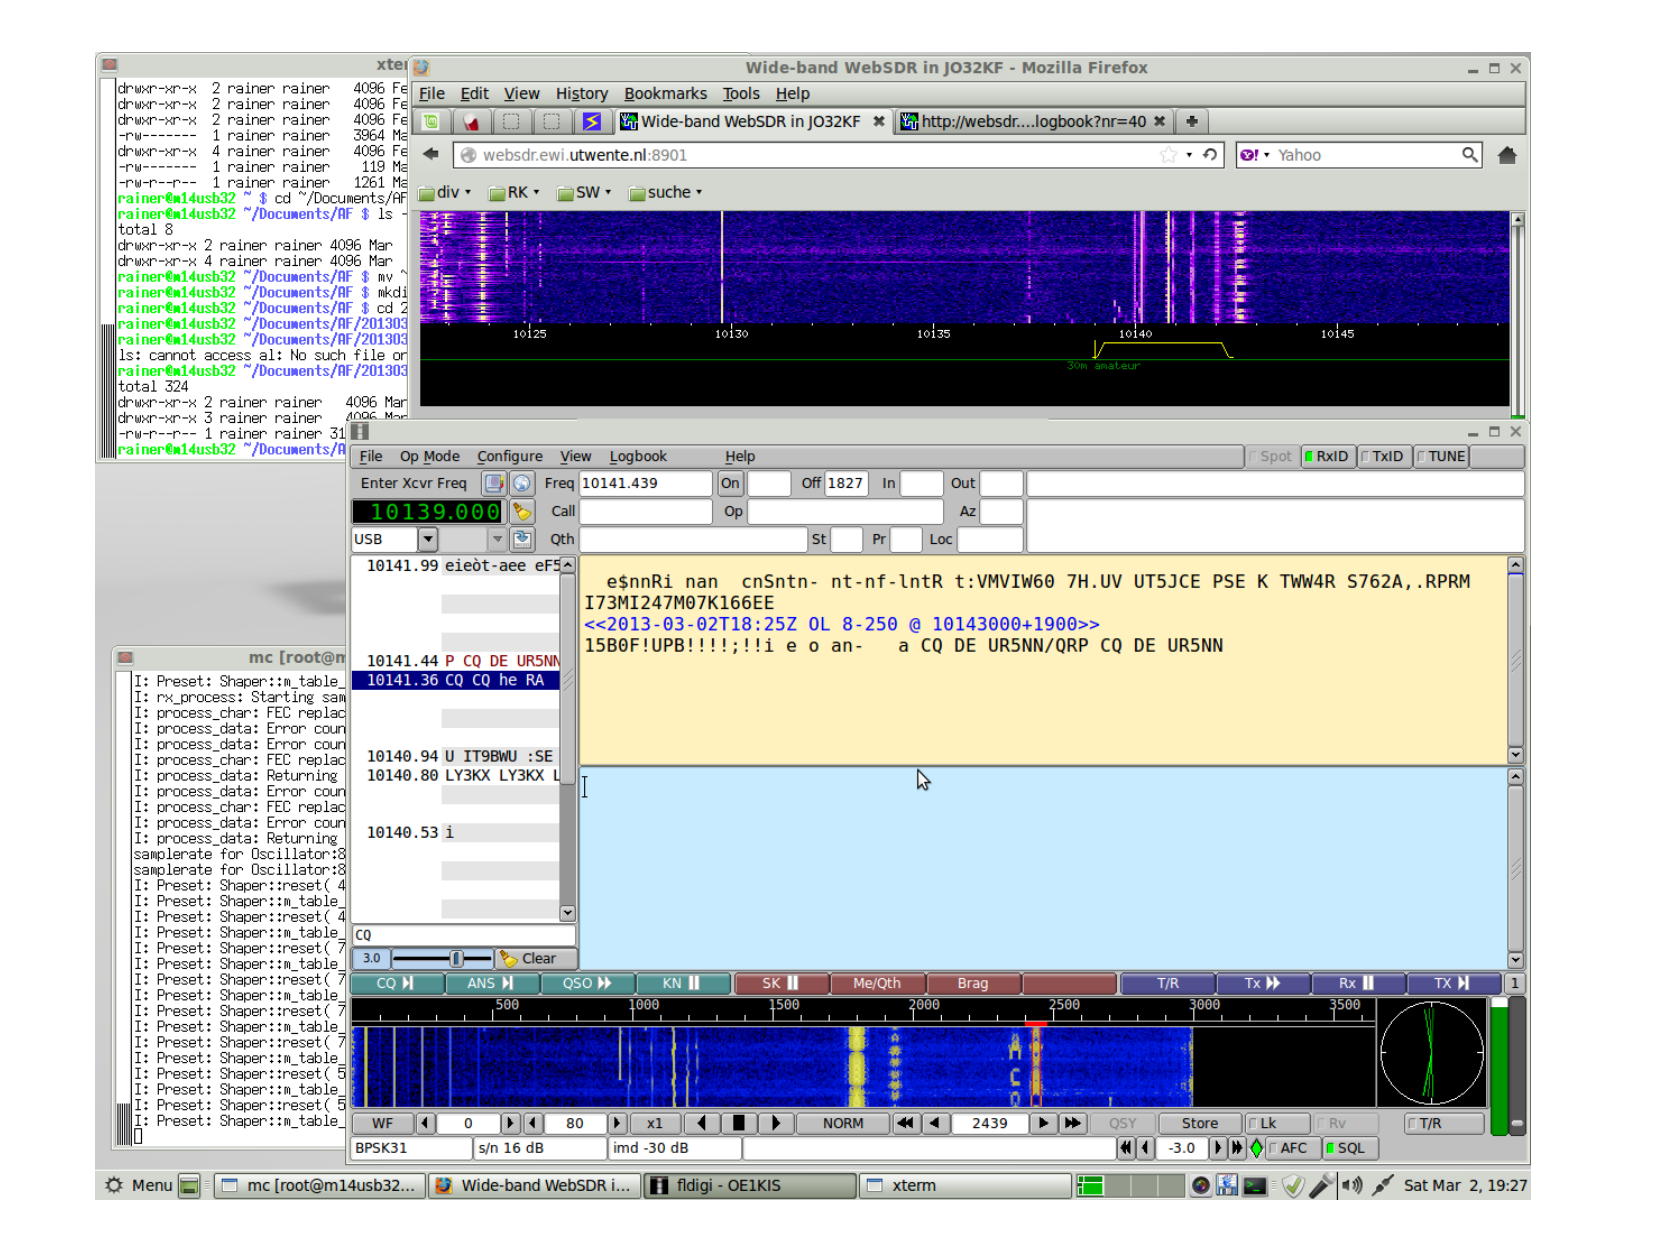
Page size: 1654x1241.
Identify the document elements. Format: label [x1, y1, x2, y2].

picture [95, 52, 1531, 1201]
